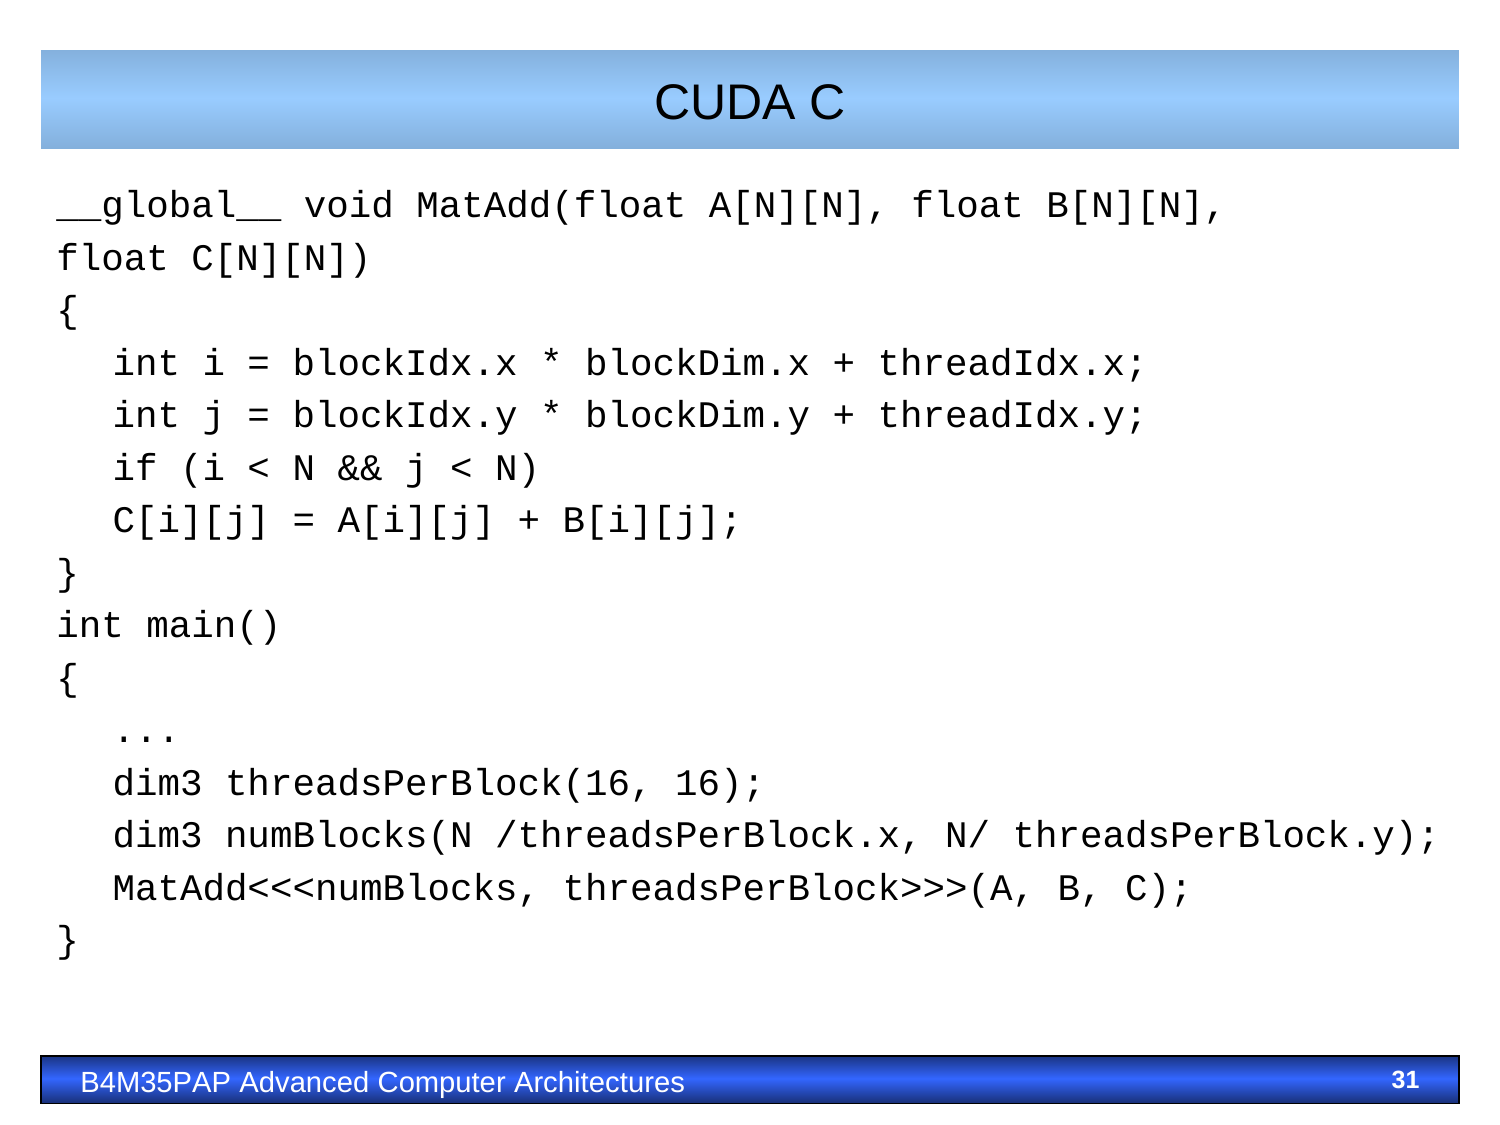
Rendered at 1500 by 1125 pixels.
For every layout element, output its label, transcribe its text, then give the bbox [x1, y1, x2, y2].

title CUDA C [41, 50, 1459, 149]
list __global__ void MatAdd(float A[N][N], float B[N][N], float C[N][N]) { int i = blockIdx.x * blockDim.x + threadIdx.x; int j = blockIdx.y * blockDim.y + threadIdx.y; if (i < N && j < N) C[i][j] = A[i][j] + B[i][j]; } int main() { ... dim3 threadsPerBlock(16, 16); dim3 numBlocks(N /threadsPerBlock.x, N/ threadsPerBlock.y); MatAdd<<<numBlocks, threadsPerBlock>>>(A, B, C); } [41, 172, 1459, 1000]
